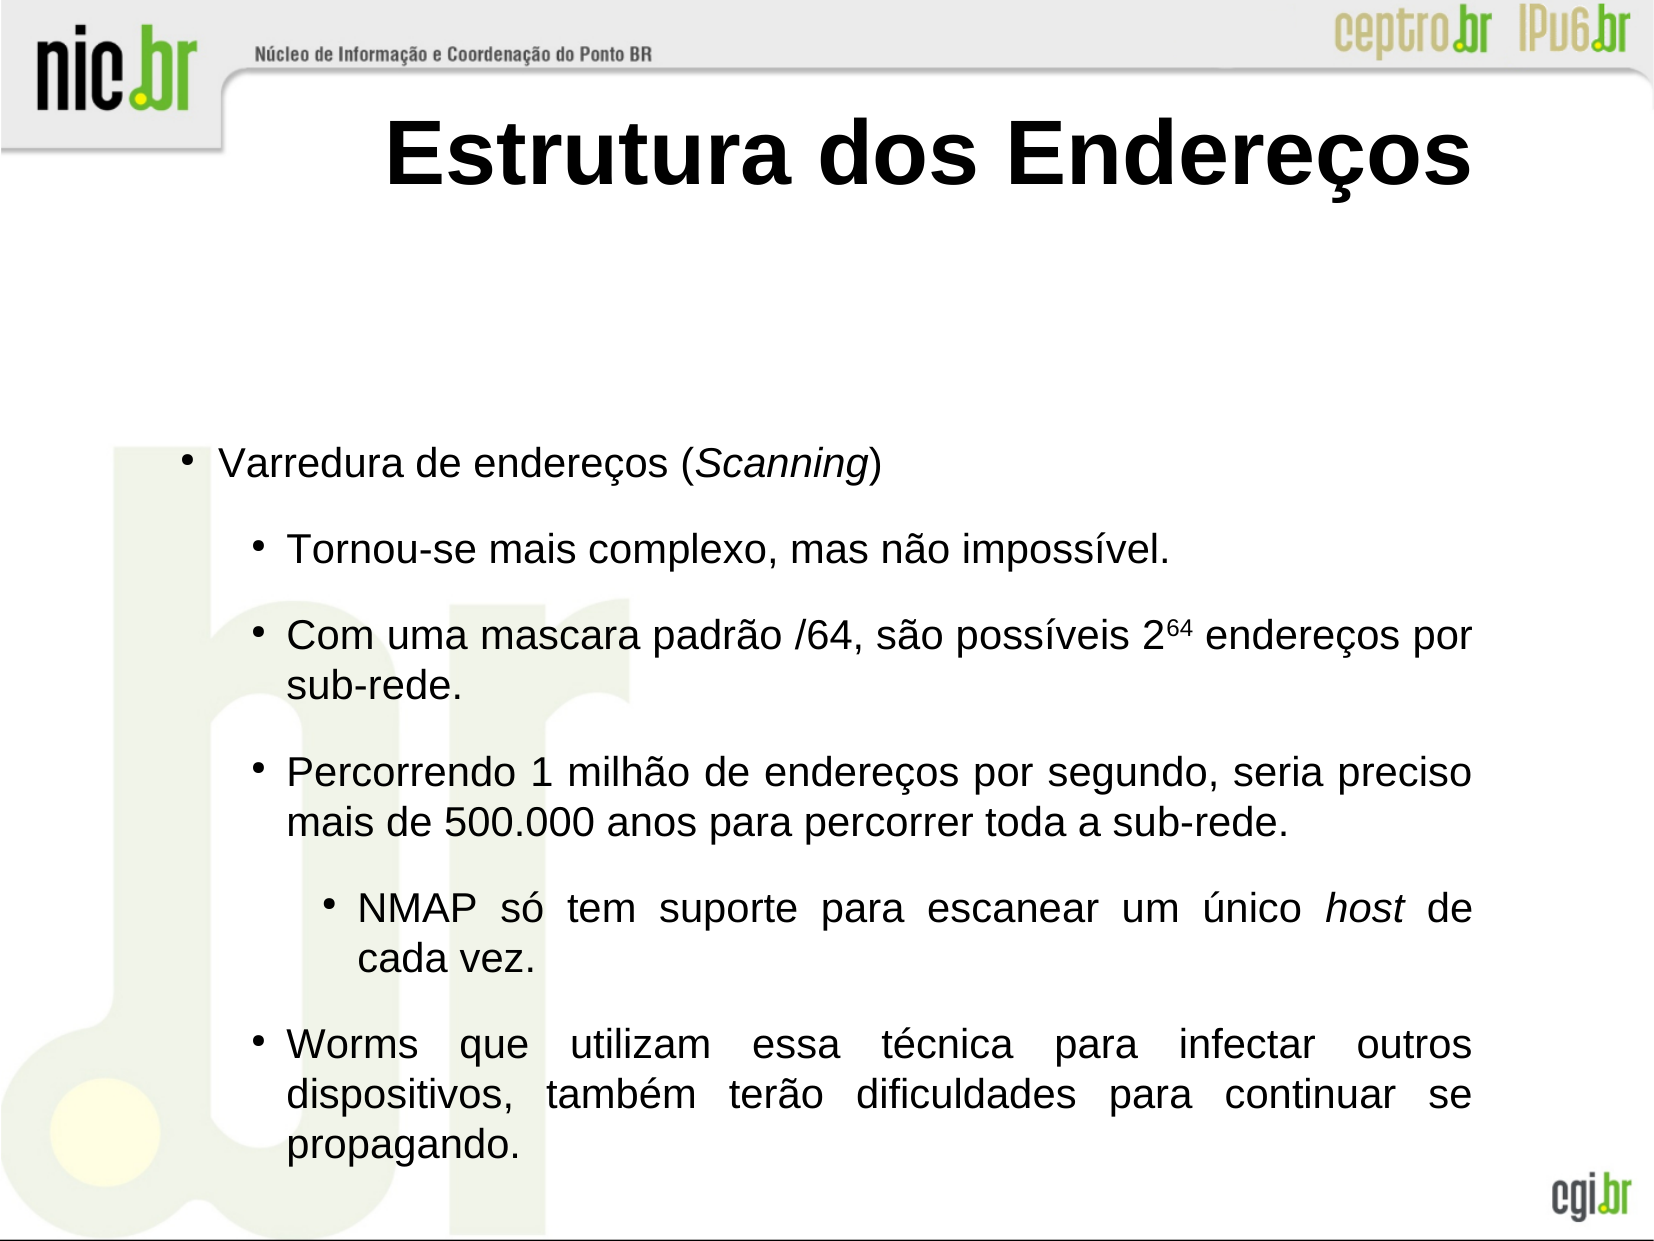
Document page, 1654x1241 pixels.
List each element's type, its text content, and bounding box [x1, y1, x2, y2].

text_box Varredura de endereços (Scanning)‏ Tornou-se mais complexo, mas não impossível. Com uma mascara padrão /64, são possíveis 264 endereços por sub-rede. Percorrendo 1 milhão de endereços por segundo, seria preciso mais de 500.000 anos para percorrer toda a sub-rede. NMAP só tem suporte para escanear um único host de cada vez. Worms que utilizam essa técnica para infectar outros dispositivos, também terão dificuldades para continuar se propagando. [165, 428, 1489, 978]
picture [0, 0, 1654, 1241]
text_box Estrutura dos Endereços [206, 85, 1654, 204]
